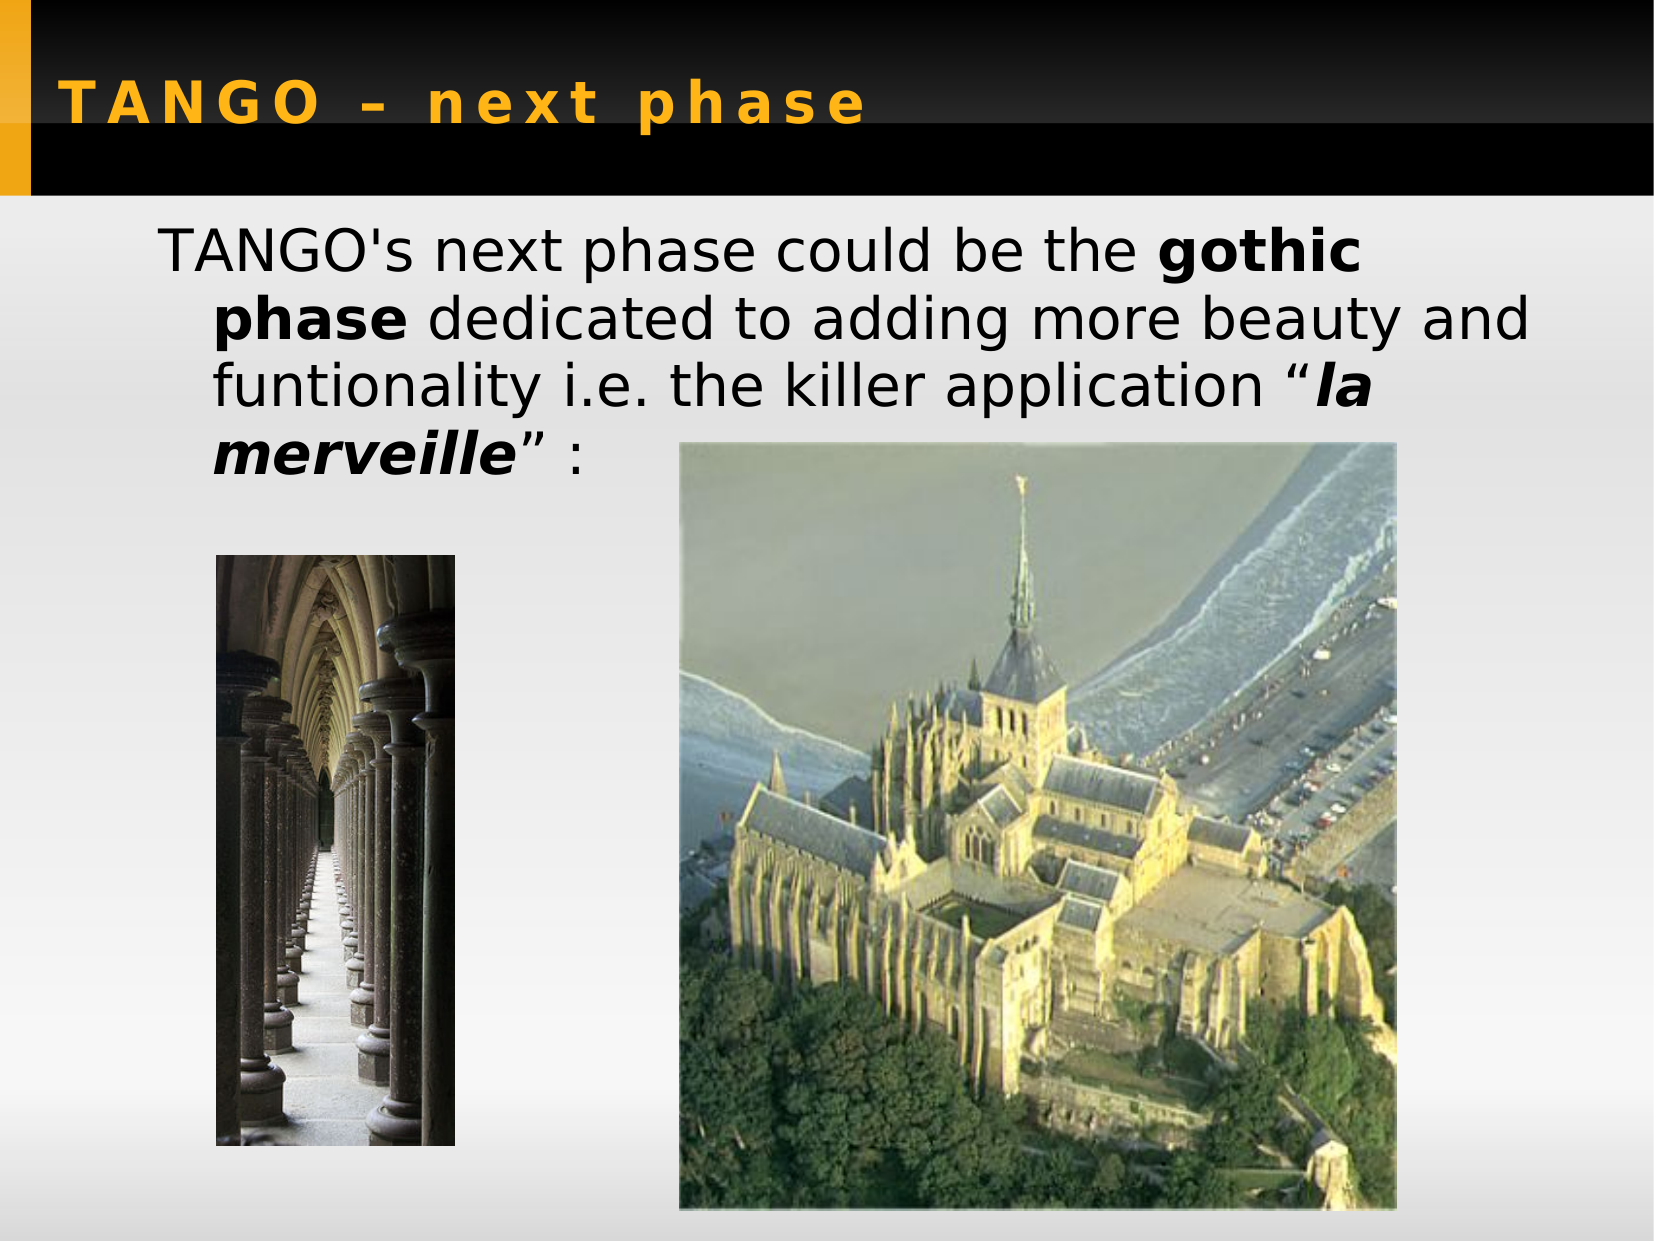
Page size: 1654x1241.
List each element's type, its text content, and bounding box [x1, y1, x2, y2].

picture [0, 0, 1654, 1241]
title TANGO – next phase [59, 29, 1625, 178]
list TANGO's next phase could be the gothic phase dedicated to adding more beauty and funtionality i.e. the killer application “la merveille” : [141, 217, 1565, 911]
